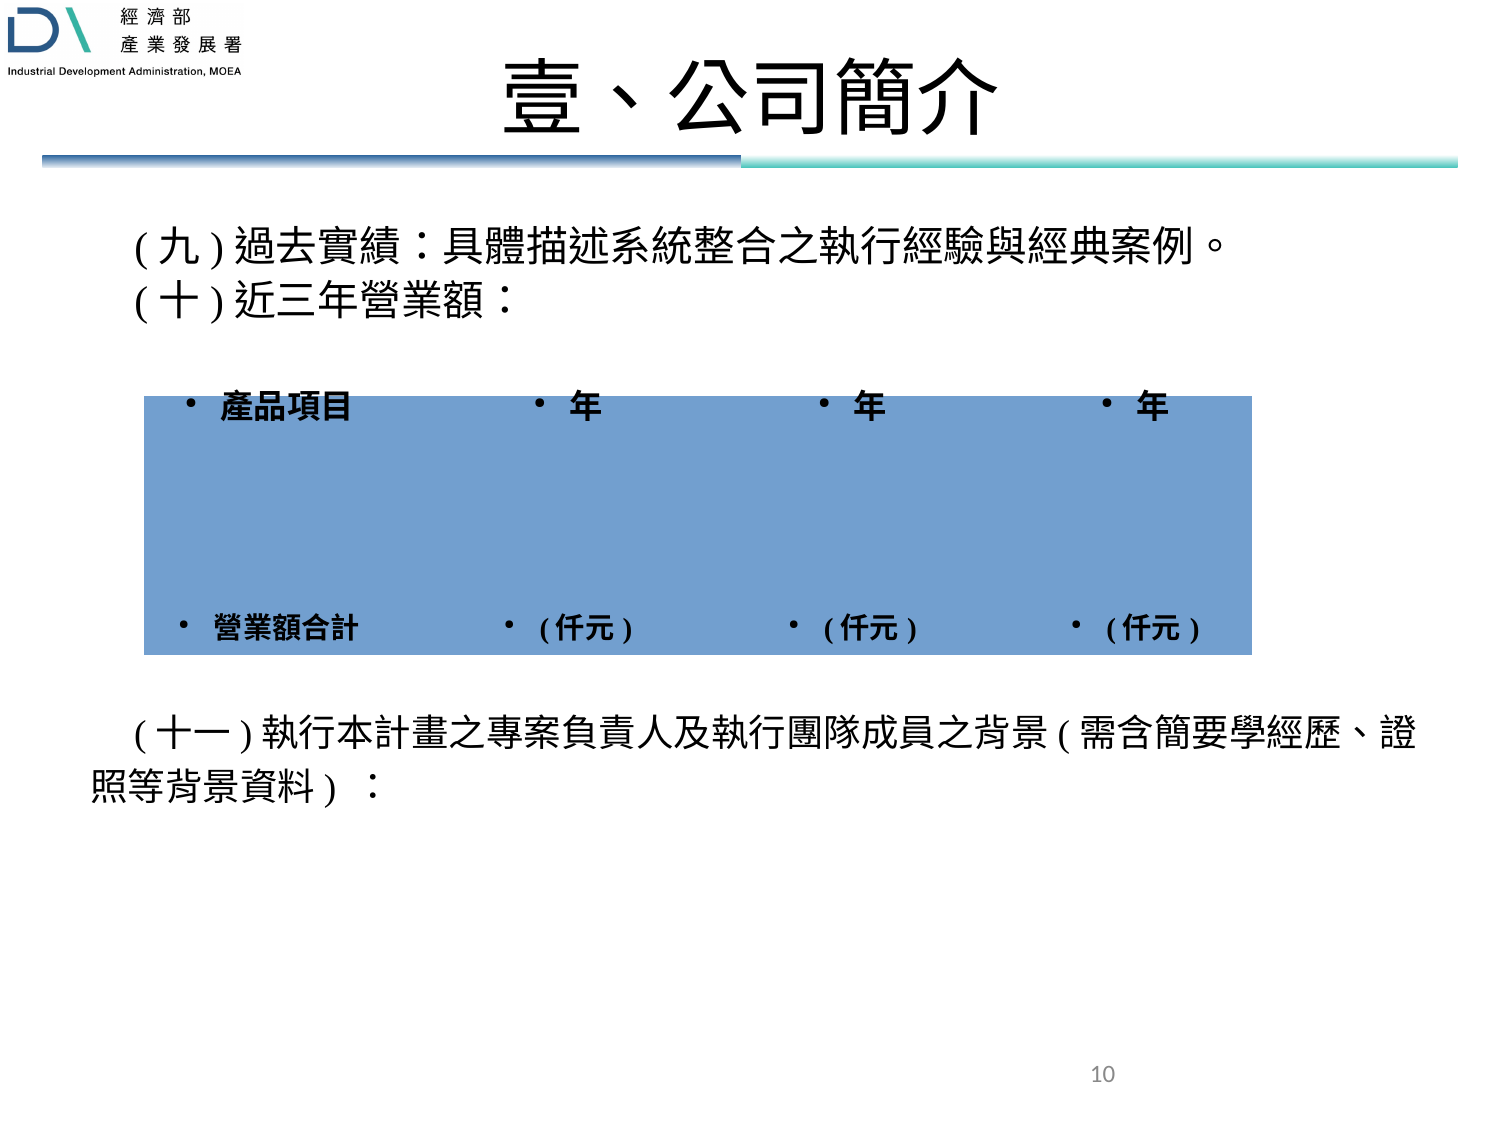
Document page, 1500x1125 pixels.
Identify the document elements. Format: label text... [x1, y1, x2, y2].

table_cell [395, 495, 686, 555]
text_box 10 [1074, 1042, 1426, 1103]
table_header 年 [395, 396, 686, 435]
table_header 年 [964, 396, 1252, 435]
table_cell [144, 435, 395, 495]
table_cell (仟元) [964, 615, 1252, 655]
table_header 產品項目 [144, 396, 395, 435]
table_cell [144, 495, 395, 555]
table_header 年 [686, 396, 964, 435]
table_cell [144, 555, 395, 615]
title 壹、公司簡介 [75, 19, 1426, 171]
table_cell [686, 555, 964, 615]
text_box (九)過去實績：具體描述系統整合之執行經驗與經典案例。 (十)近三年營業額： [75, 208, 1410, 386]
text_box (十一)執行本計畫之專案負責人及執行團隊成員之背景(需含簡要學經歷、證照等背景資料) ： [75, 692, 1459, 816]
table_cell [395, 435, 686, 495]
table_cell 營業額合計 [144, 615, 395, 655]
table_cell [686, 435, 964, 495]
table_cell [686, 495, 964, 555]
table_cell (仟元) [686, 615, 964, 655]
table_cell [964, 435, 1252, 495]
table_cell [964, 555, 1252, 615]
table_cell [964, 495, 1252, 555]
table_cell [395, 555, 686, 615]
table_cell (仟元) [395, 615, 686, 655]
